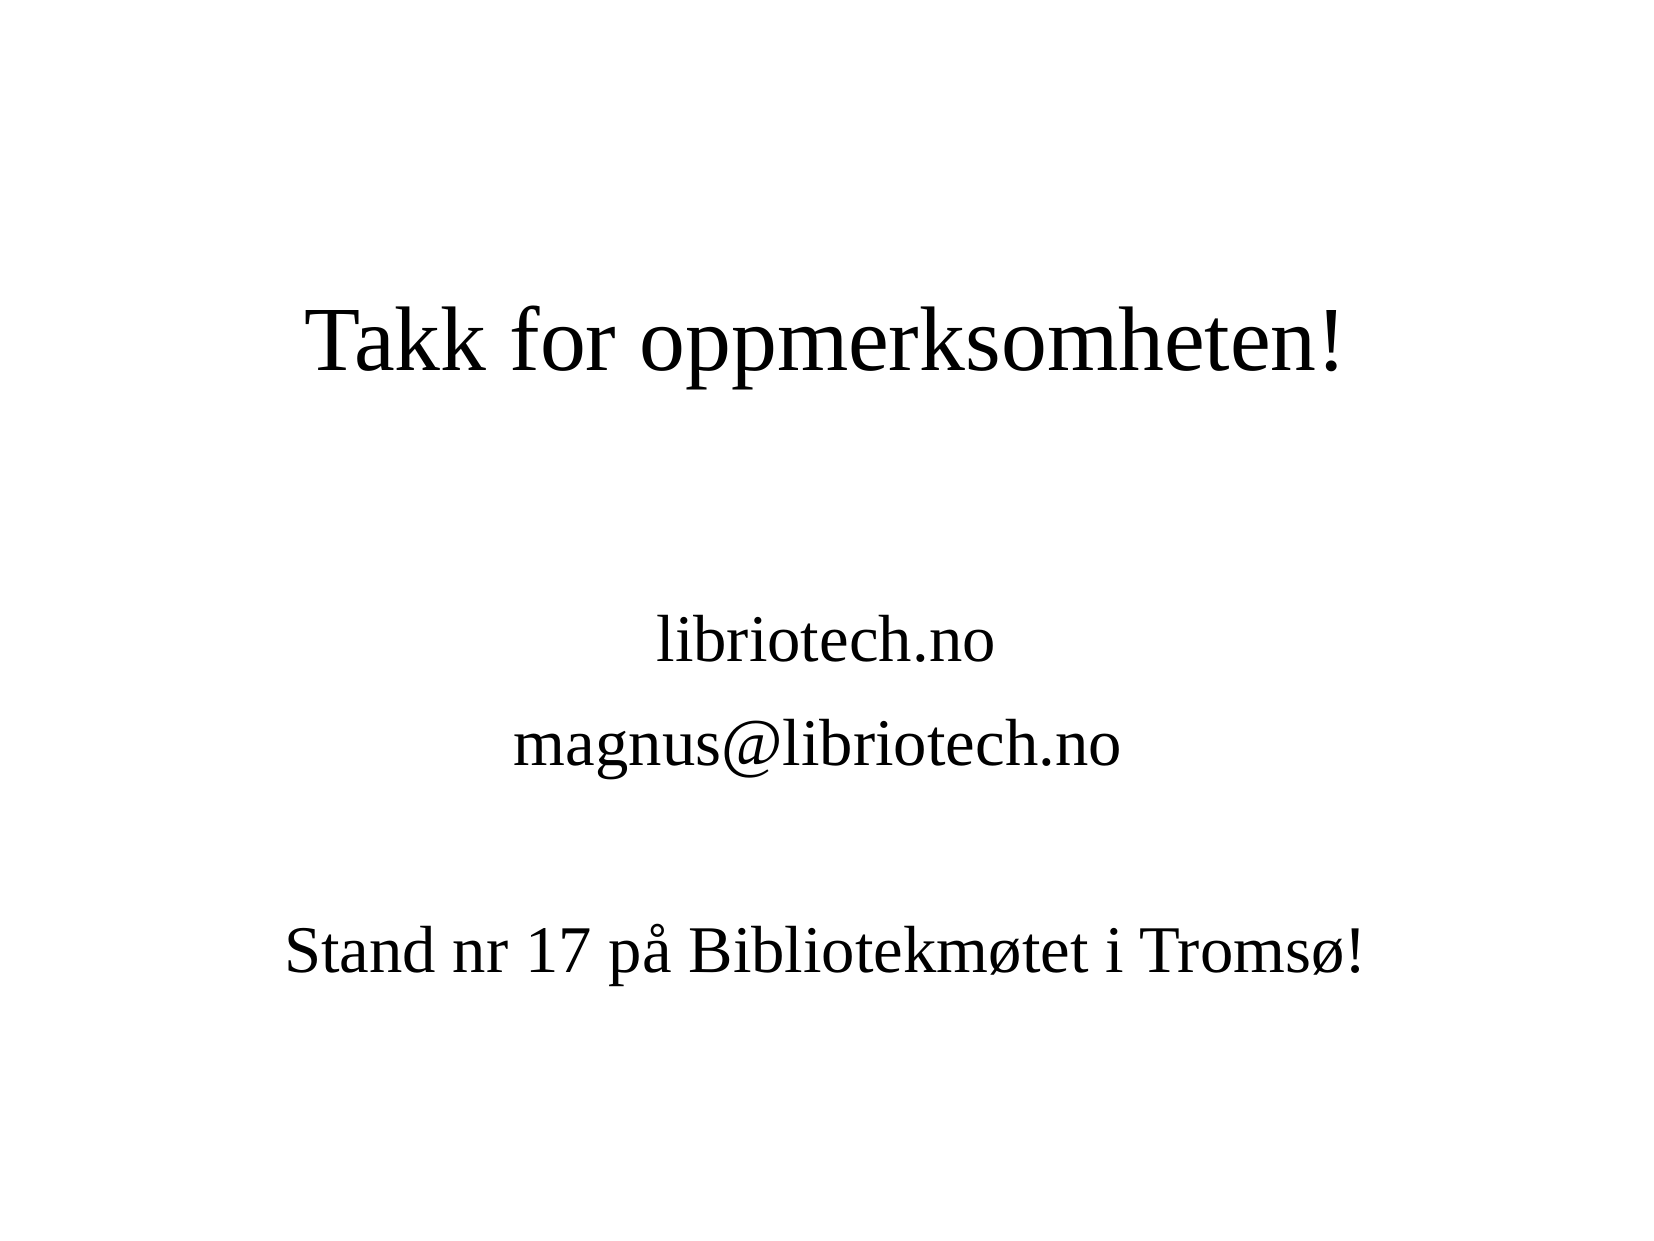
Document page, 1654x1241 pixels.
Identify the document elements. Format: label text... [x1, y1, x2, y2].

list libriotech.no magnus@libriotech.no Stand nr 17 på Bibliotekmøtet i Tromsø! [82, 602, 1571, 1010]
title Takk for oppmerksomheten! [82, 236, 1571, 444]
